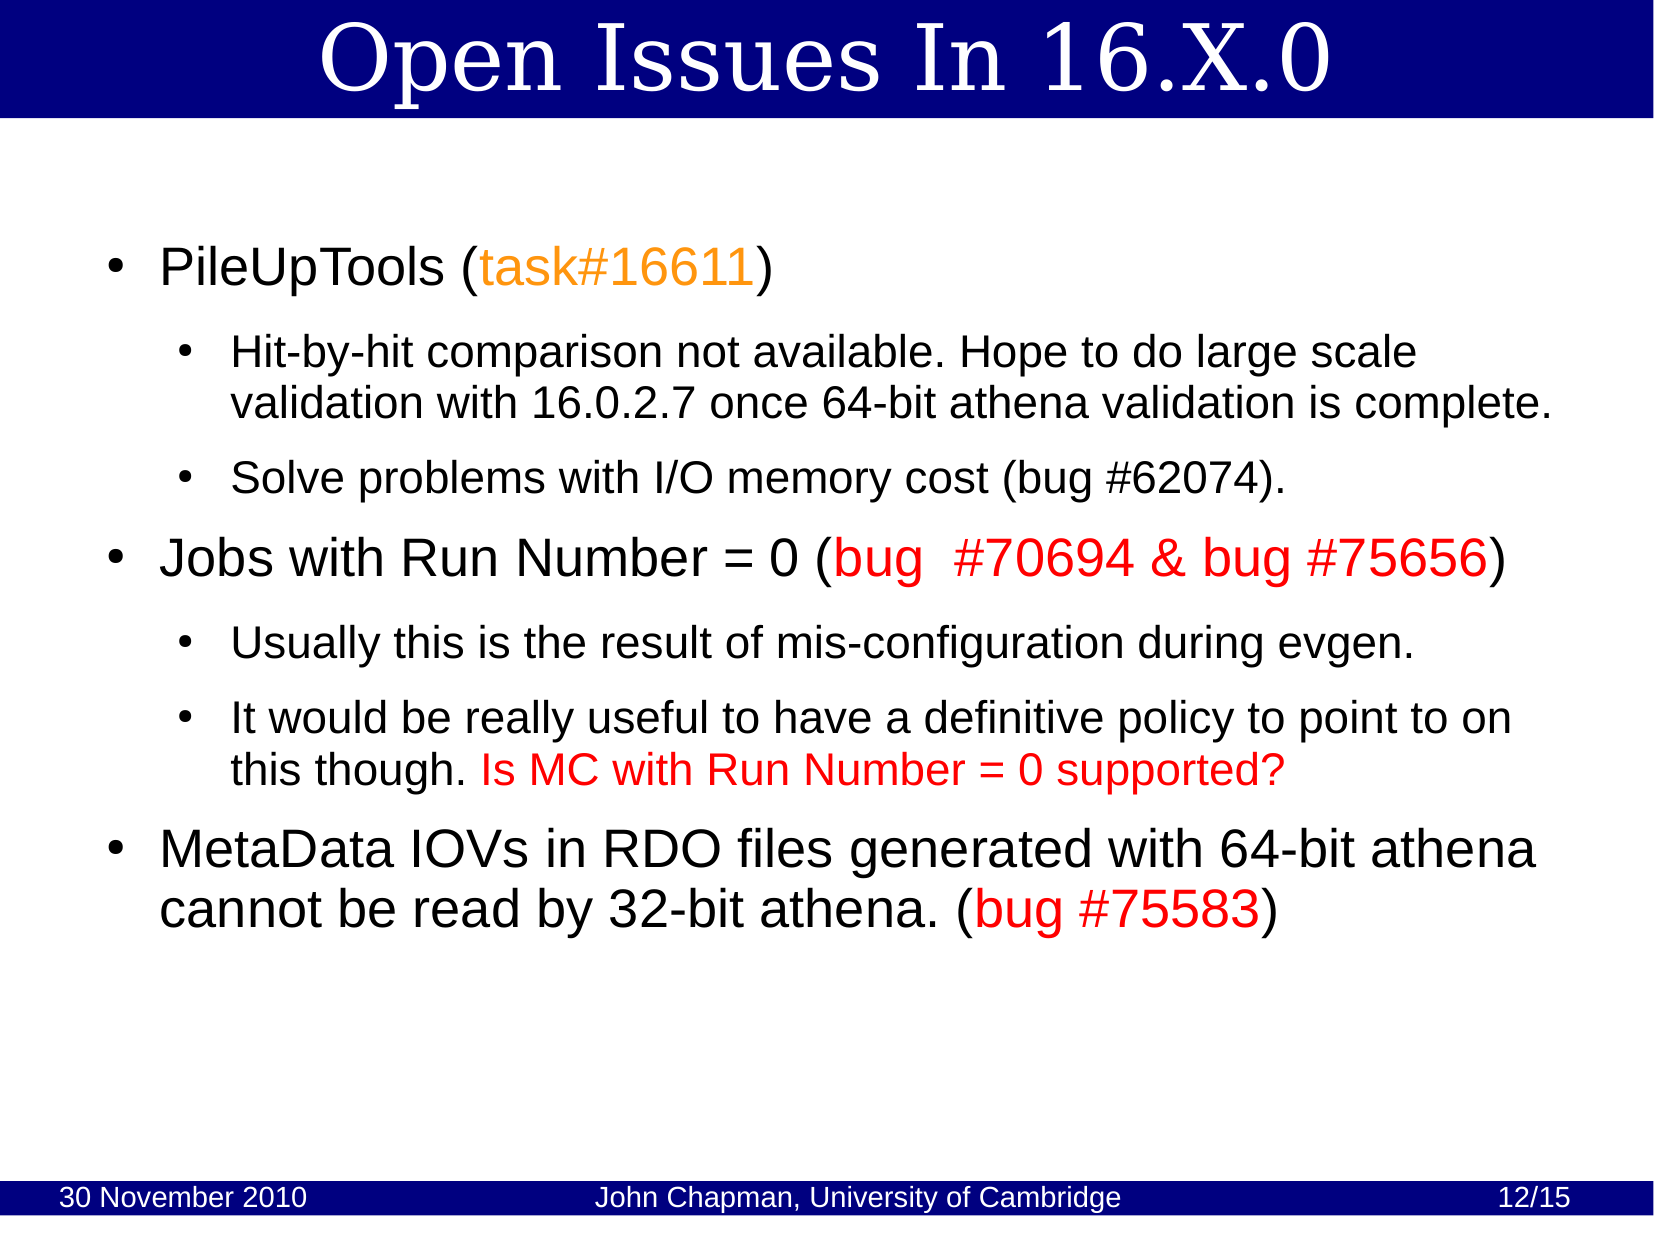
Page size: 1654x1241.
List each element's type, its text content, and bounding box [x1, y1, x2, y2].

list PileUpTools (task#16611) Hit-by-hit comparison not available. Hope to do large scale validation with 16.0.2.7 once 64-bit athena validation is complete. Solve problems with I/O memory cost (bug #62074). Jobs with Run Number = 0 (bug #70694 & bug #75656) Usually this is the result of mis-configuration during evgen. It would be really useful to have a definitive policy to point to on this though. Is MC with Run Number = 0 supported? MetaData IOVs in RDO files generated with 64-bit athena cannot be read by 32-bit athena. (bug #75583) [88, 236, 1577, 1040]
title Open Issues In 16.X.0 [0, 0, 1654, 119]
